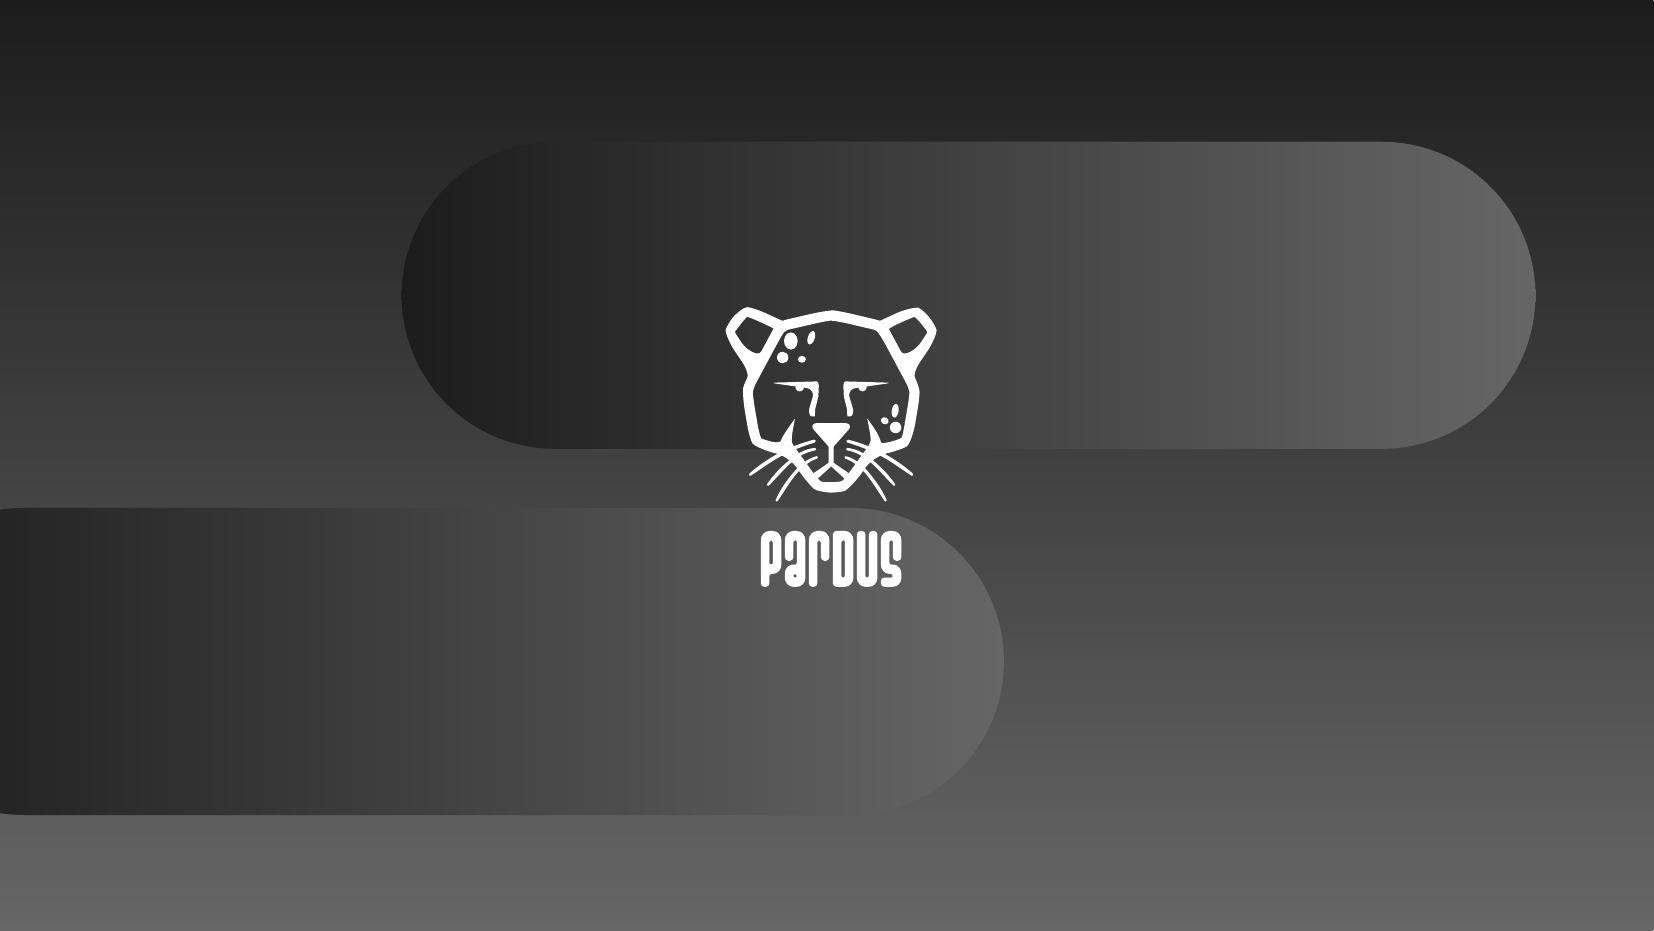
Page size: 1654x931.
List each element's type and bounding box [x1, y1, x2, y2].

text_box [0, 507, 1004, 816]
text_box [401, 141, 1536, 502]
